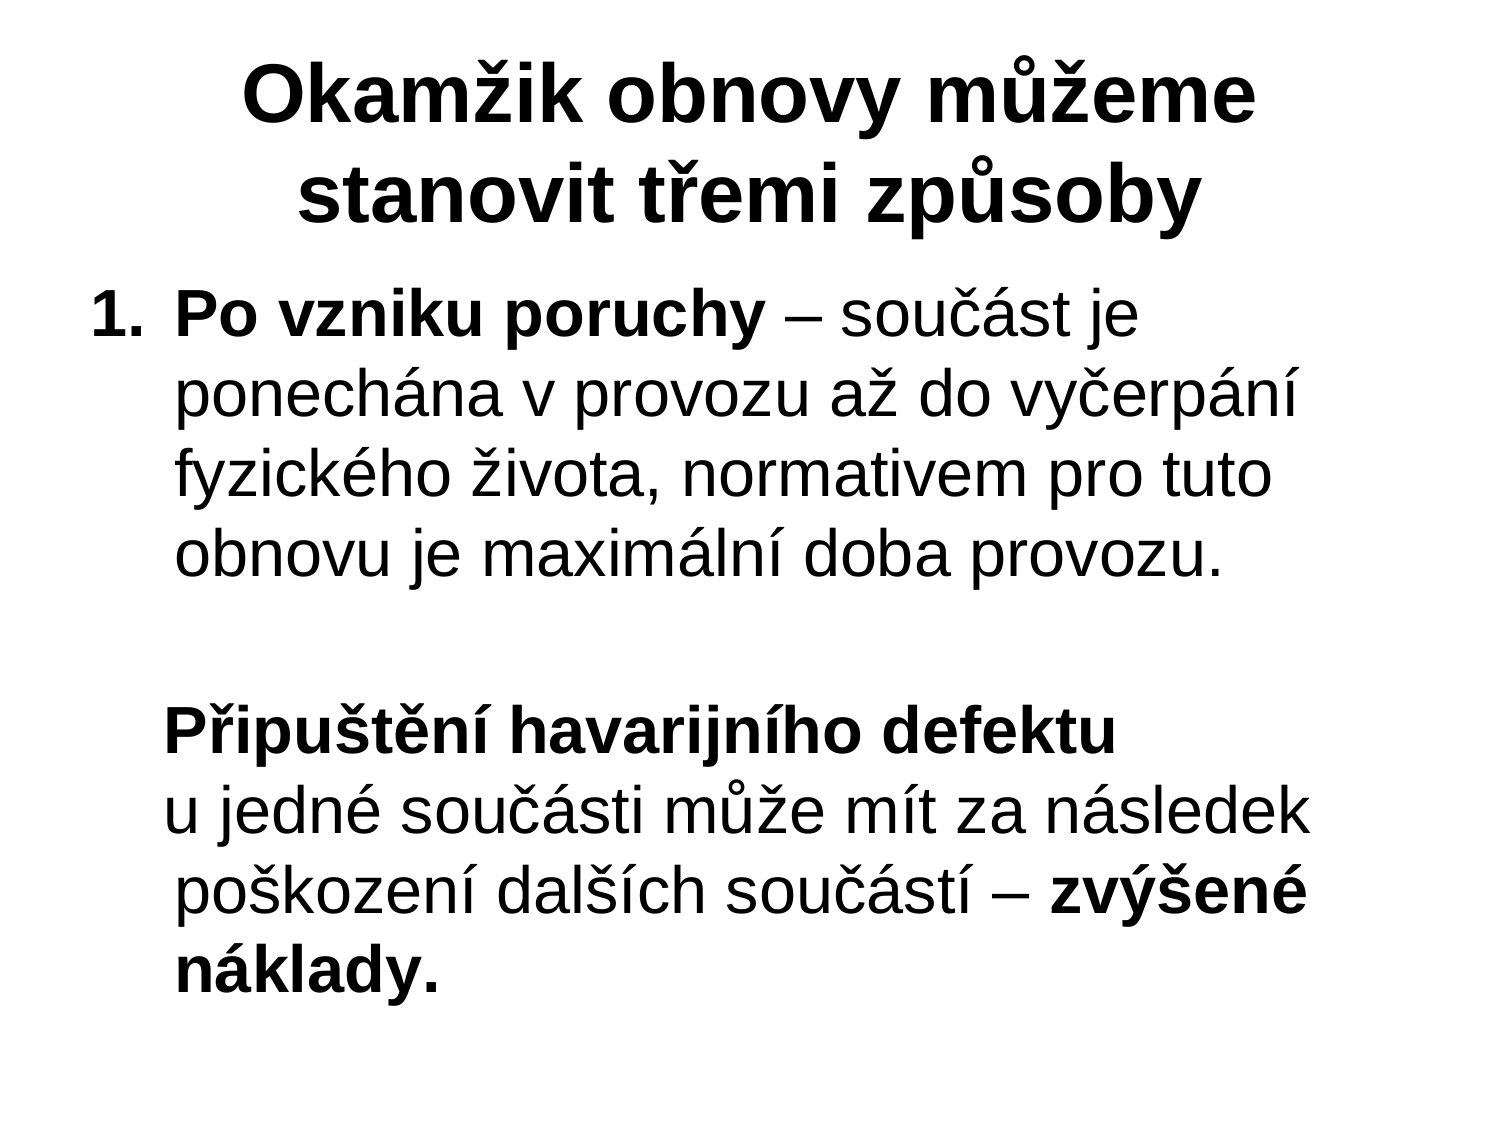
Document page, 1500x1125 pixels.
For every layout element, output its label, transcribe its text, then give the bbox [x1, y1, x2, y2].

list Po vzniku poruchy – součást je ponechána v provozu až do vyčerpání fyzického života, normativem pro tuto obnovu je maximální doba provozu. Připuštění havarijního defektu u jedné součásti může mít za následek poškození dalších součástí – zvýšené náklady. [75, 262, 1426, 1014]
title Okamžik obnovy můžeme stanovit třemi způsoby [75, 31, 1426, 247]
